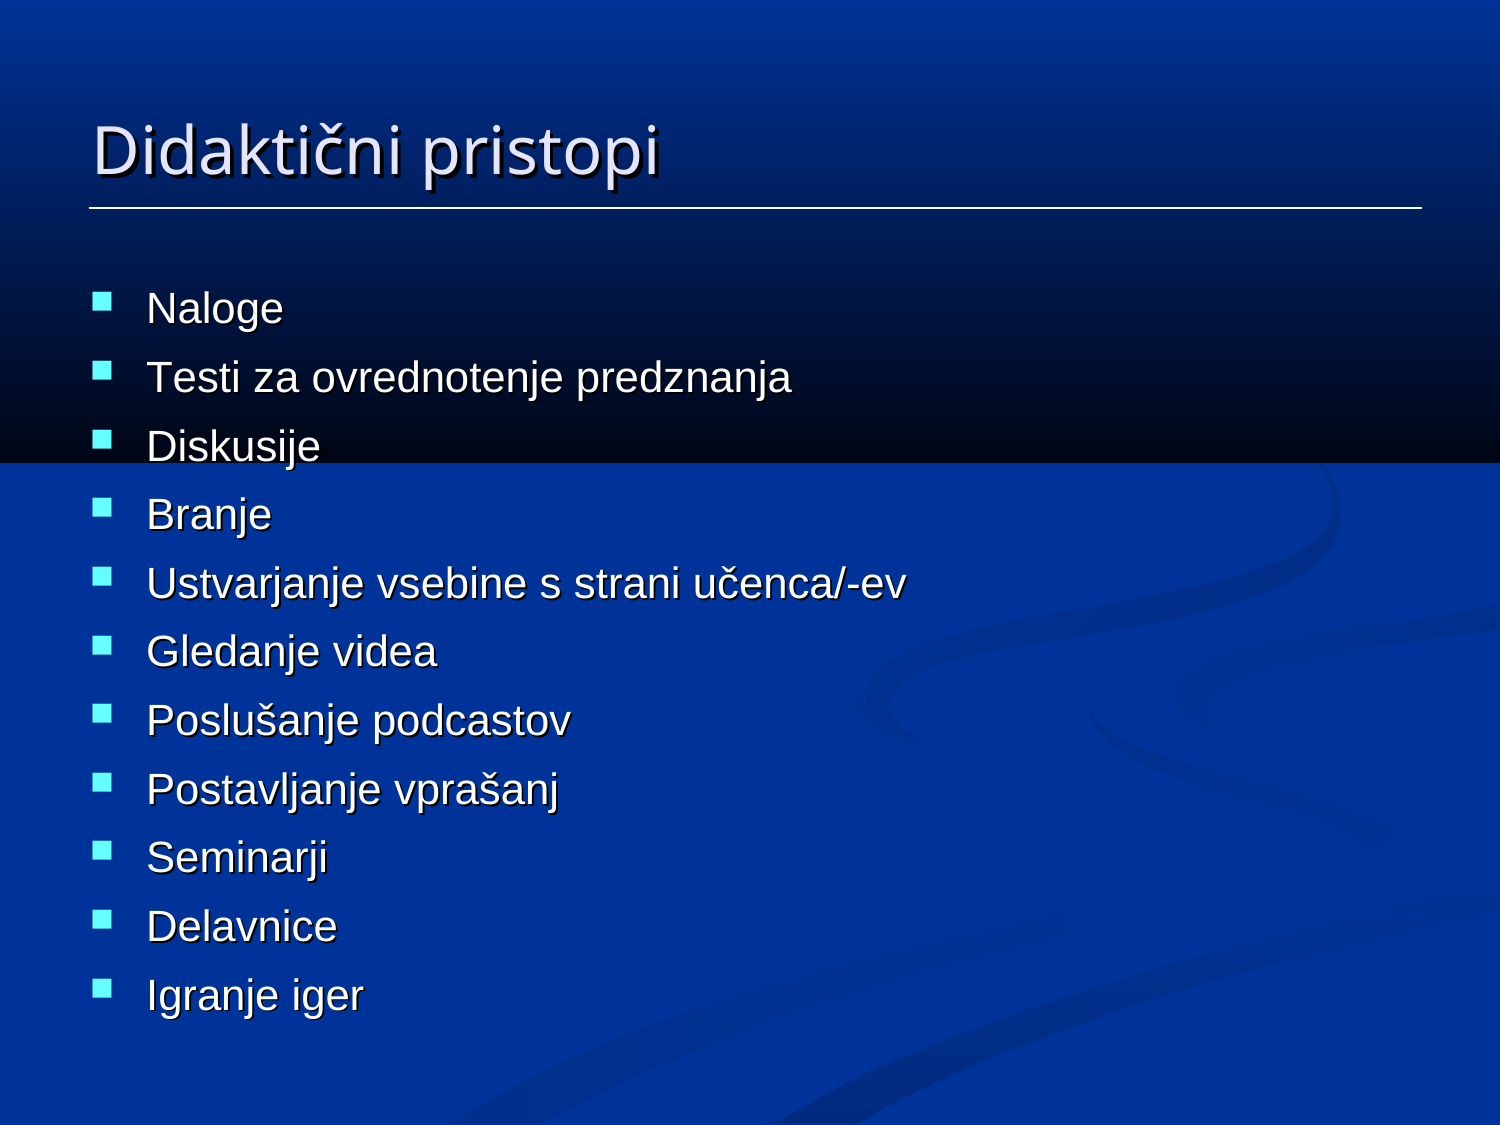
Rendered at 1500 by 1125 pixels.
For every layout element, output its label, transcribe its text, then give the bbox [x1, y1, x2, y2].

text_box Didaktični pristopi [76, 54, 1412, 242]
text_box Naloge Testi za ovrednotenje predznanja Diskusije Branje Ustvarjanje vsebine s strani učenca/-ev Gledanje videa Poslušanje podcastov Postavljanje vprašanj Seminarji Delavnice Igranje iger [75, 267, 1426, 1071]
